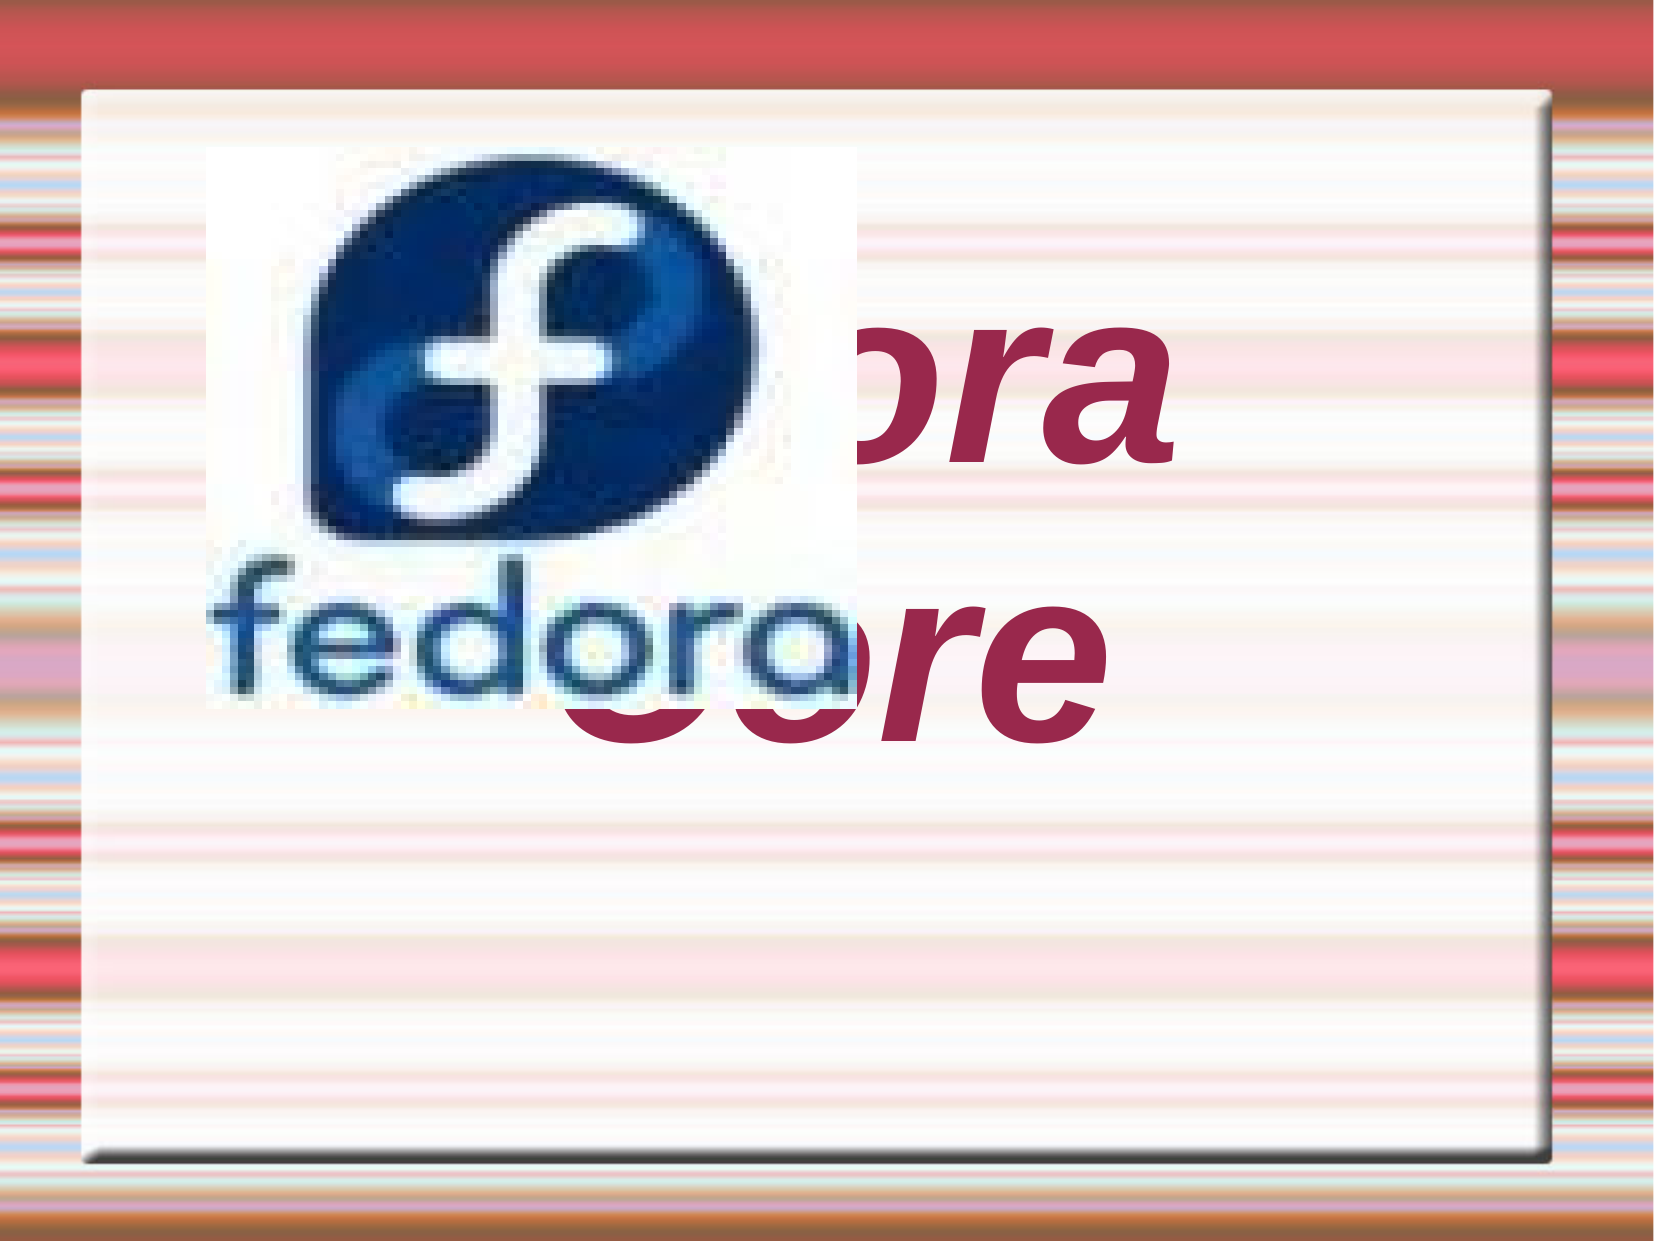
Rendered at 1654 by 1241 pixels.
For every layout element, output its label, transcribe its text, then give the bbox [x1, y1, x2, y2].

title Fedora Core [93, 236, 1506, 795]
picture [0, 0, 1654, 1241]
